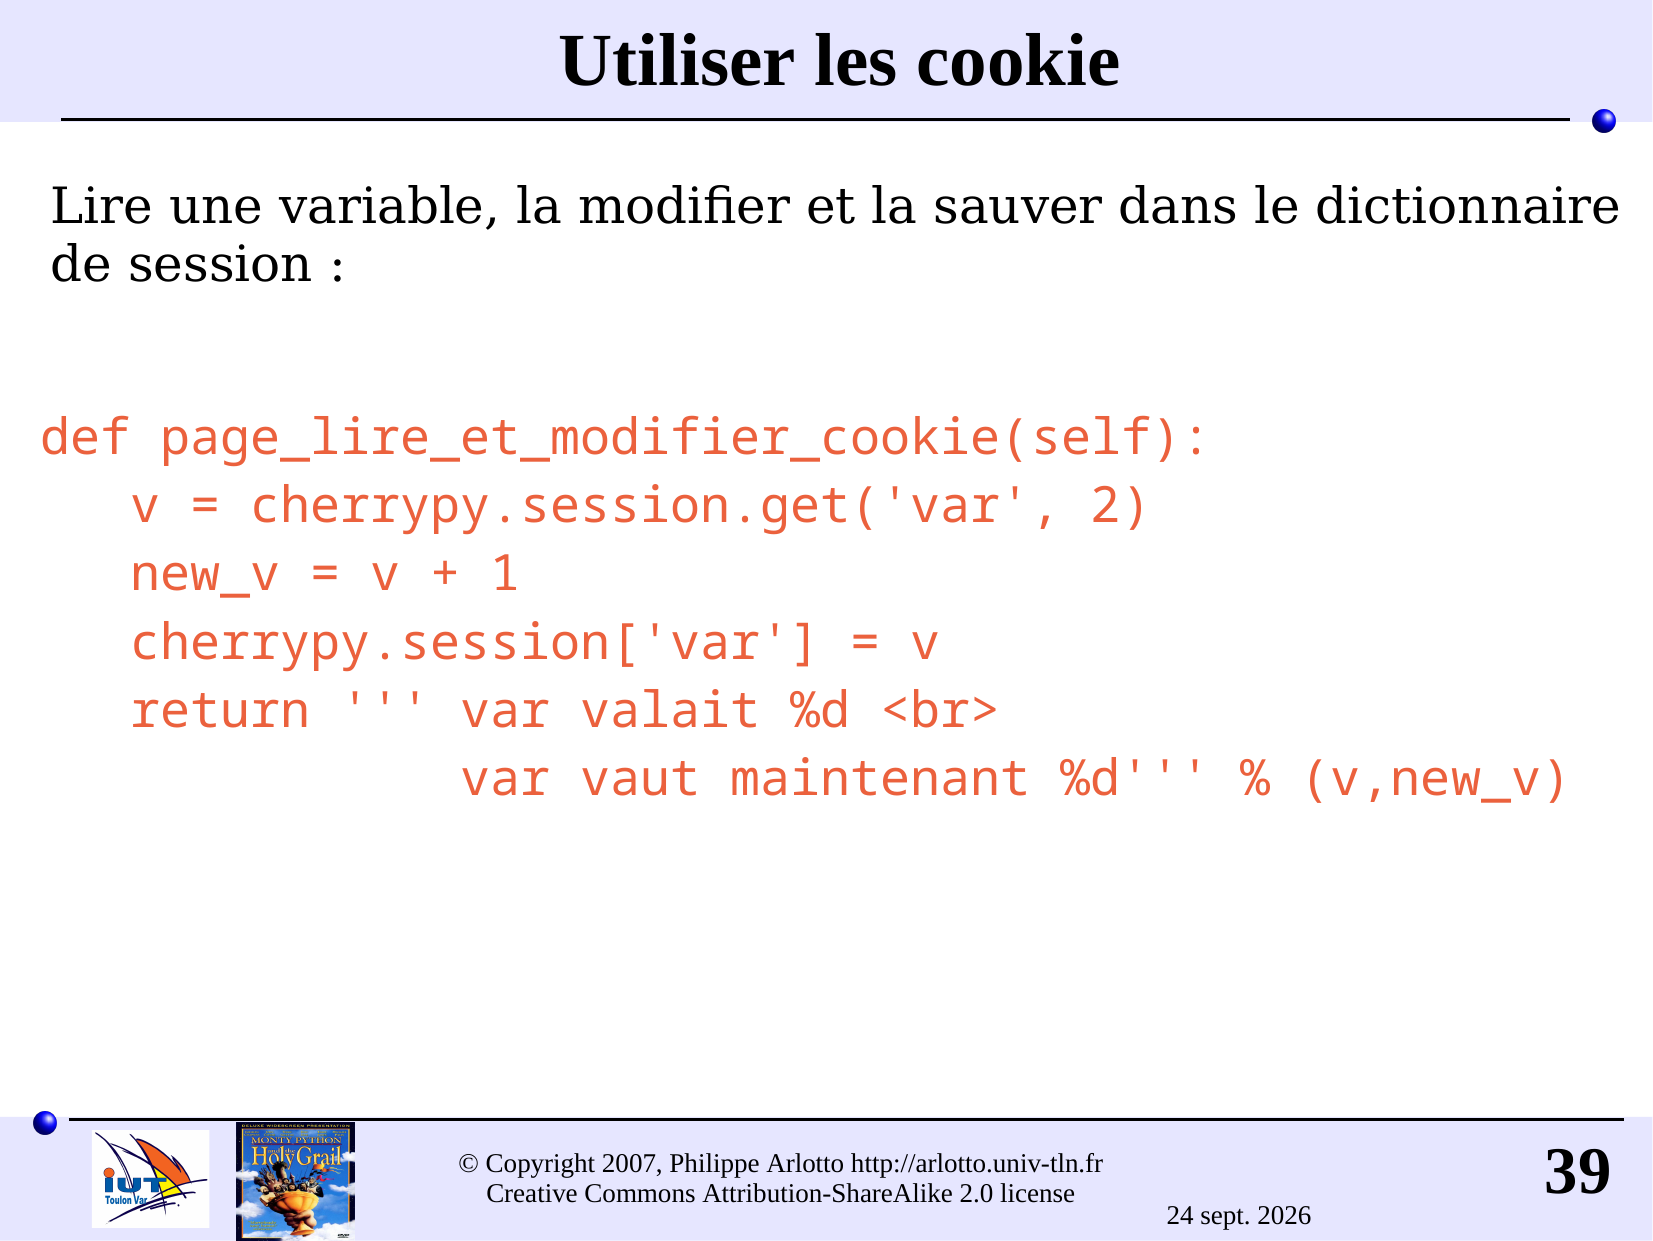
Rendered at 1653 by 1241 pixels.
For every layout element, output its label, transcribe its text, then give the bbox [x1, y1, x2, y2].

text_box def page_lire_et_modifier_cookie(self): v = cherrypy.session.get('var', 2) new_v = v + 1 cherrypy.session['var'] = v return ''' var valait %d <br> var vaut maintenant %d''' % (v,new_v) [40, 400, 1571, 749]
text_box Lire une variable, la modifier et la sauver dans le dictionnaire de session : [50, 177, 1625, 294]
title Utiliser les cookie [95, 11, 1585, 110]
picture [236, 1122, 355, 1241]
